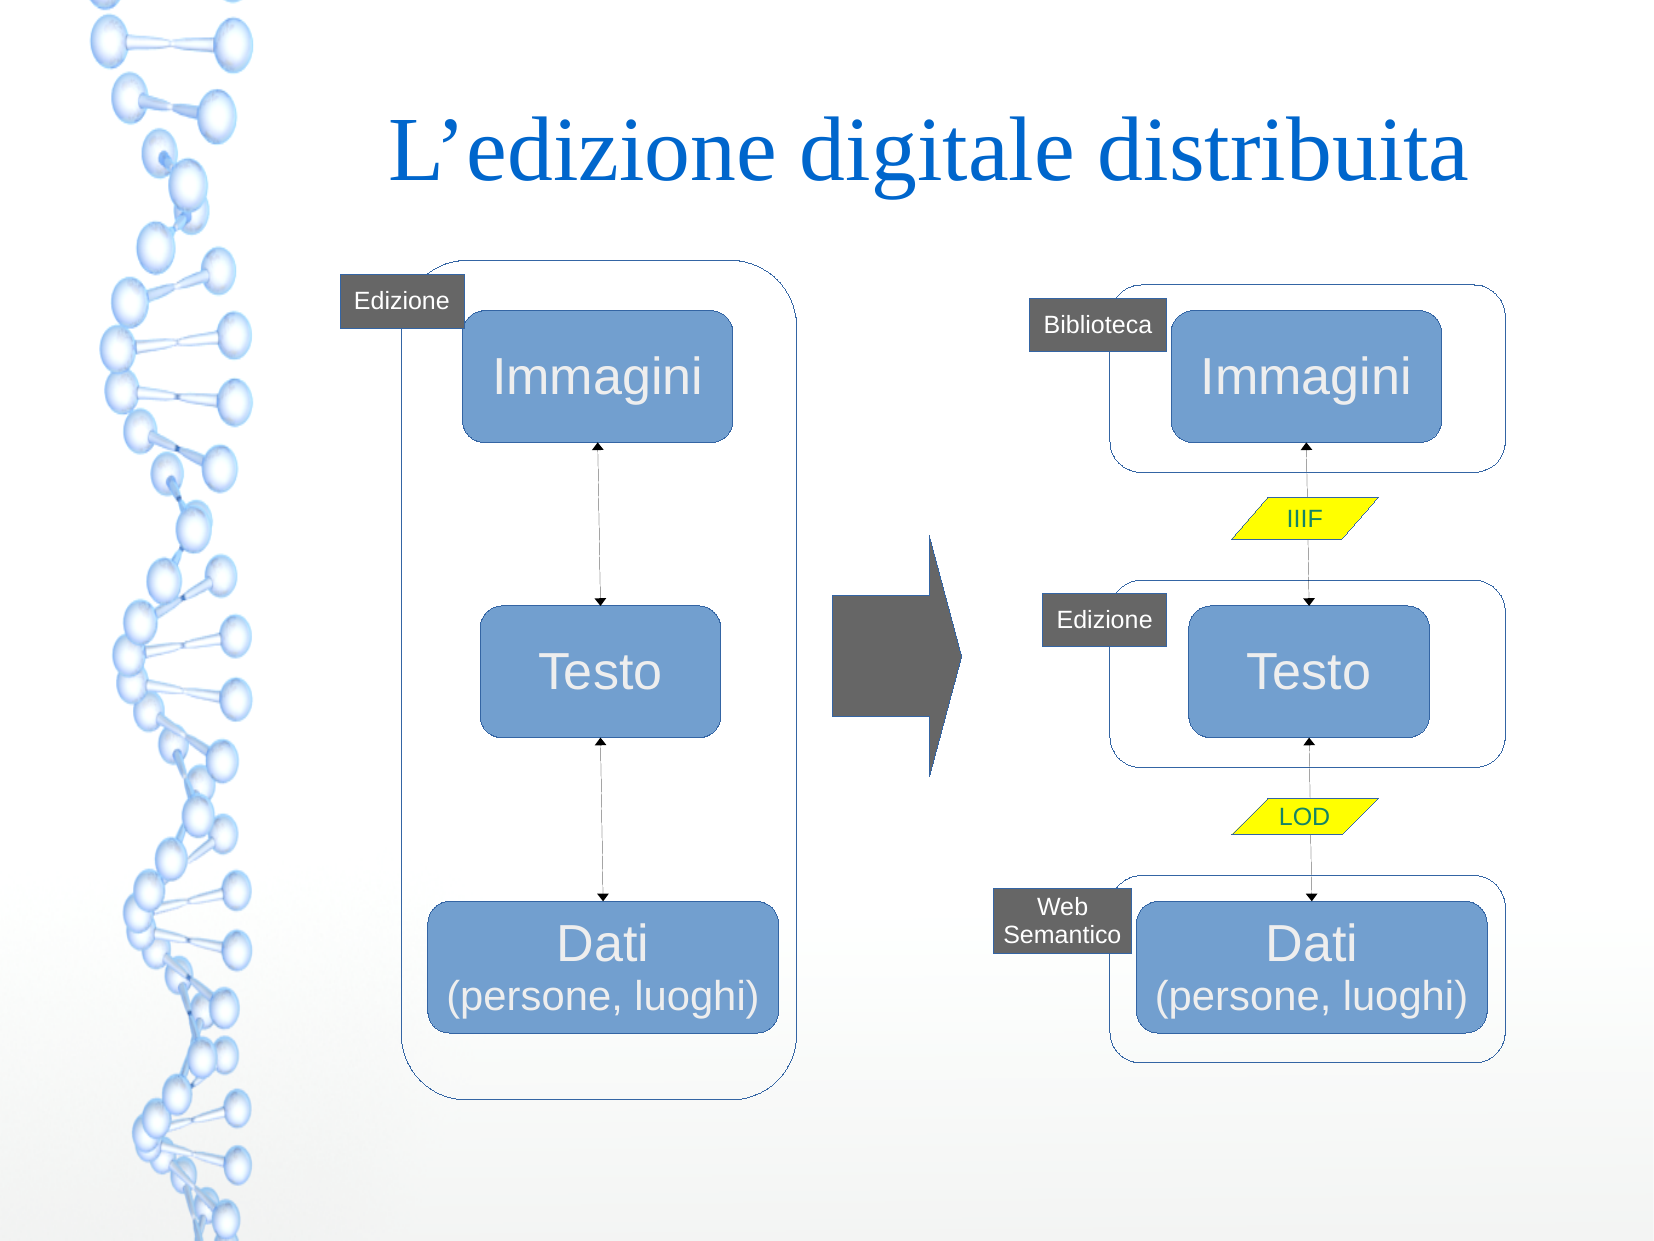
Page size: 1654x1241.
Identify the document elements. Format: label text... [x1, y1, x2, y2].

title L’edizione digitale distribuita [265, 47, 1595, 253]
text_box Web Semantico [993, 888, 1132, 954]
text_box Dati (persone, luoghi) [1136, 901, 1488, 1034]
text_box LOD [1231, 798, 1379, 835]
text_box Testo [1188, 605, 1430, 738]
text_box Immagini [462, 310, 733, 443]
text_box [832, 535, 962, 777]
text_box Edizione [340, 274, 465, 329]
text_box Dati (persone, luoghi) [427, 901, 779, 1034]
picture [0, 0, 1654, 1241]
text_box Biblioteca [1029, 298, 1167, 352]
text_box IIIF [1231, 497, 1379, 540]
text_box Testo [480, 605, 721, 738]
text_box Edizione [1042, 593, 1167, 647]
text_box Immagini [1171, 310, 1442, 443]
